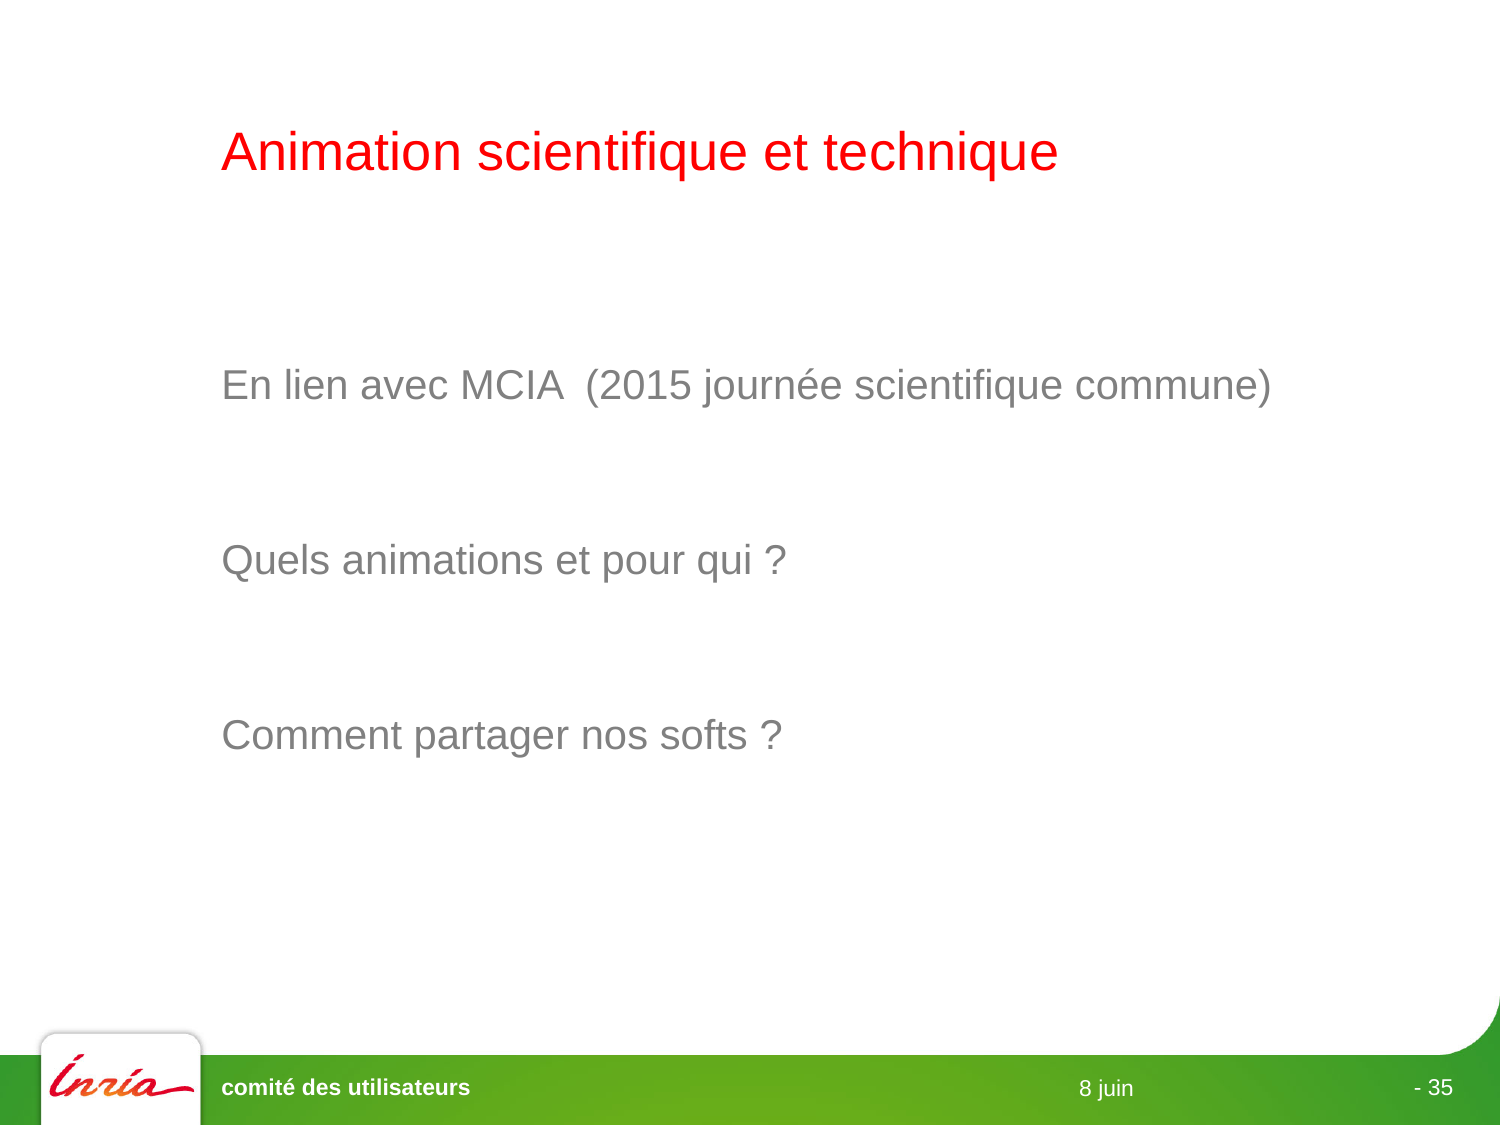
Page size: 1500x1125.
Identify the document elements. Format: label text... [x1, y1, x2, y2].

picture [0, 947, 1500, 1125]
title Animation scientifique et technique [221, 57, 1459, 246]
list En lien avec MCIA (2015 journée scientifique commune) Quels animations et pour qui ? Comment partager nos softs ? [221, 274, 1459, 1054]
